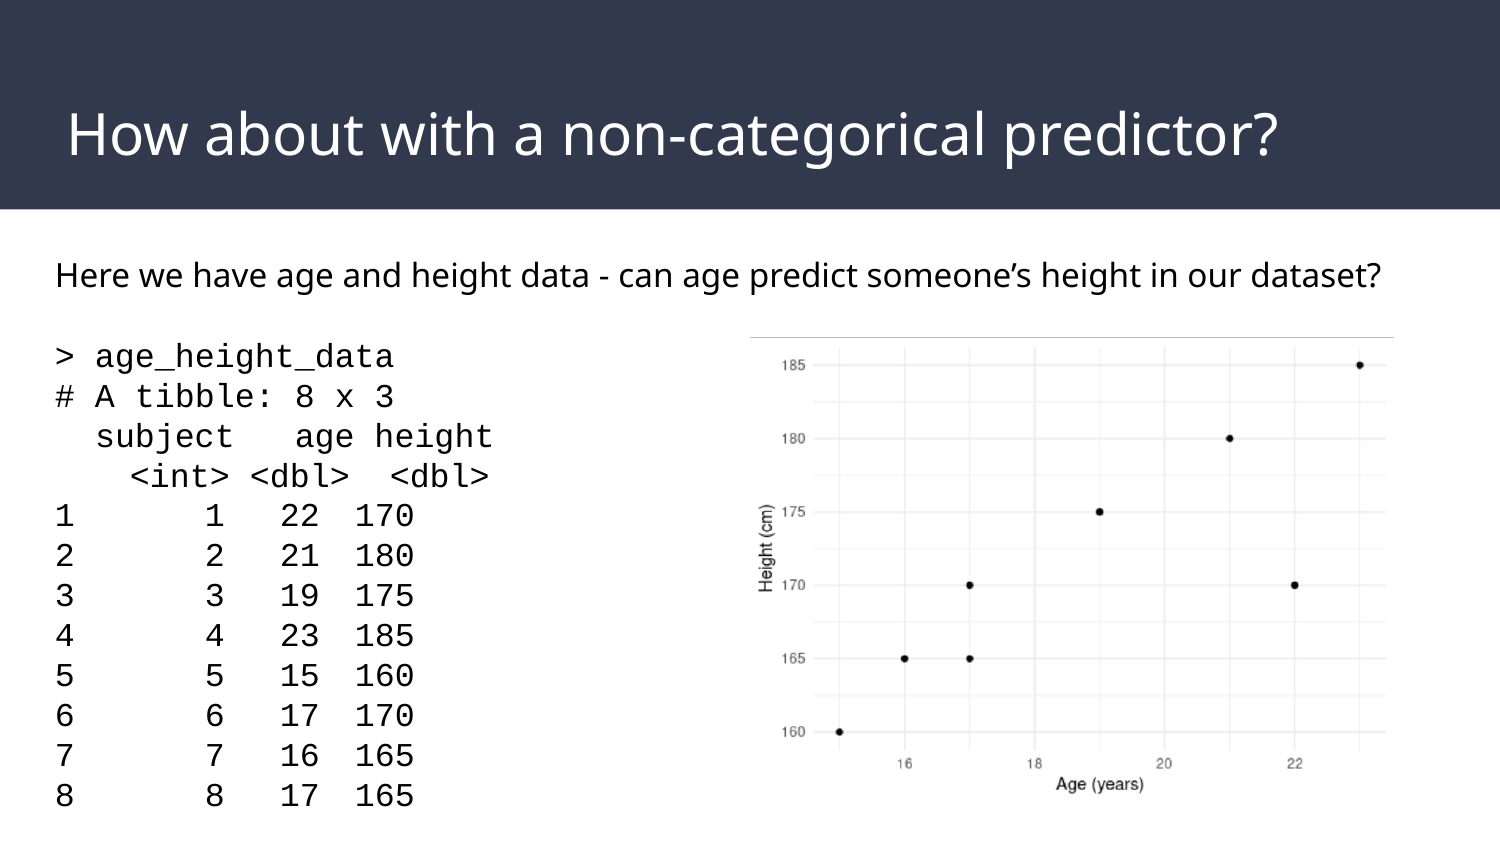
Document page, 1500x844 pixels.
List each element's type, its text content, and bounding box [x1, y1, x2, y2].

picture [750, 337, 1394, 801]
title How about with a non-categorical predictor? [51, 82, 1449, 185]
text_box Here we have age and height data - can age predict someone’s height in our dataset? > age_height_data # A tibble: 8 x 3 subject age height <int> <dbl> <dbl> 1 1 22 170 2 2 21 180 3 3 19 175 4 4 23 185 5 5 15 160 6 6 17 170 7 7 16 165 8 8 17 165 [39, 239, 1477, 829]
